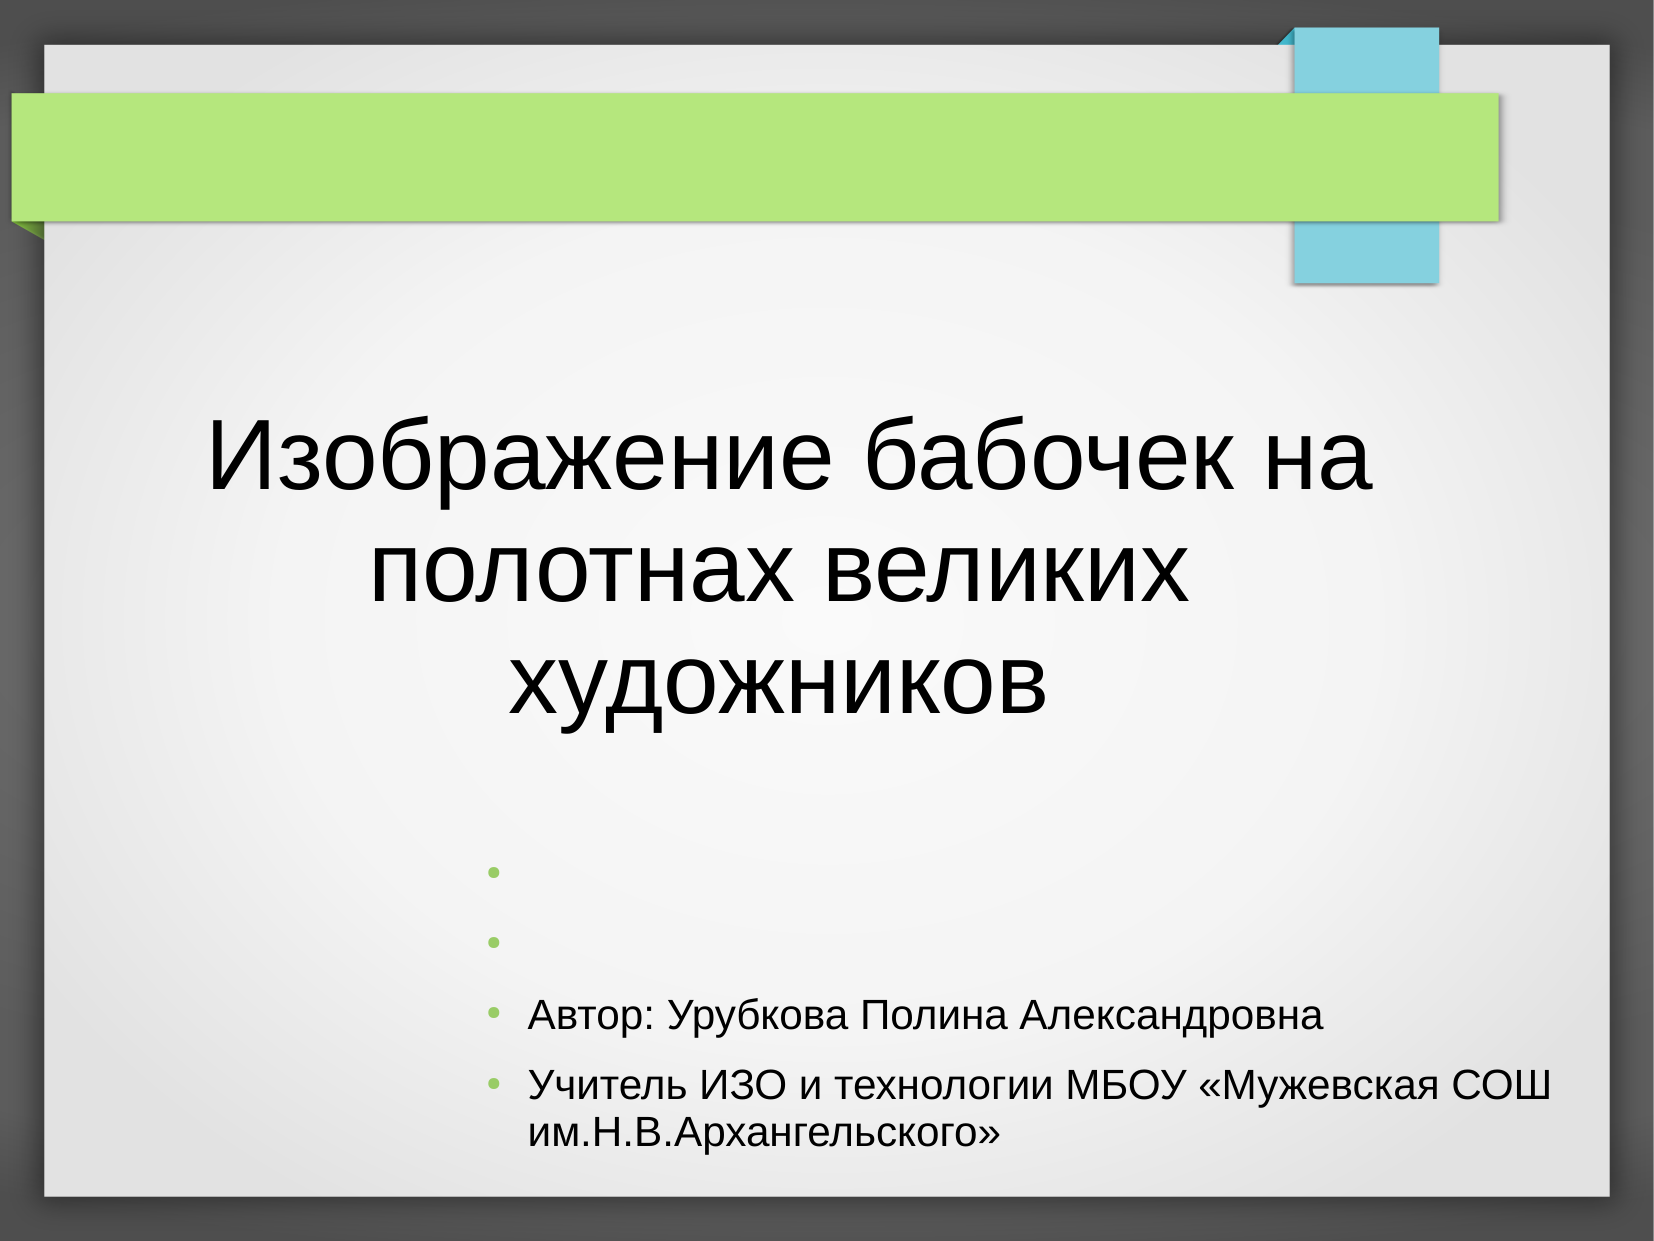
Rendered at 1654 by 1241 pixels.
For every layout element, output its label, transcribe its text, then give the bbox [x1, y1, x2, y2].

list Автор: Урубкова Полина Александровна Учитель ИЗО и технологии МБОУ «Мужевская СОШ им.Н.В.Архангельского» [472, 850, 1583, 1158]
title Изображение бабочек на полотнах великих художников [94, 399, 1465, 735]
picture [0, 0, 1654, 1241]
